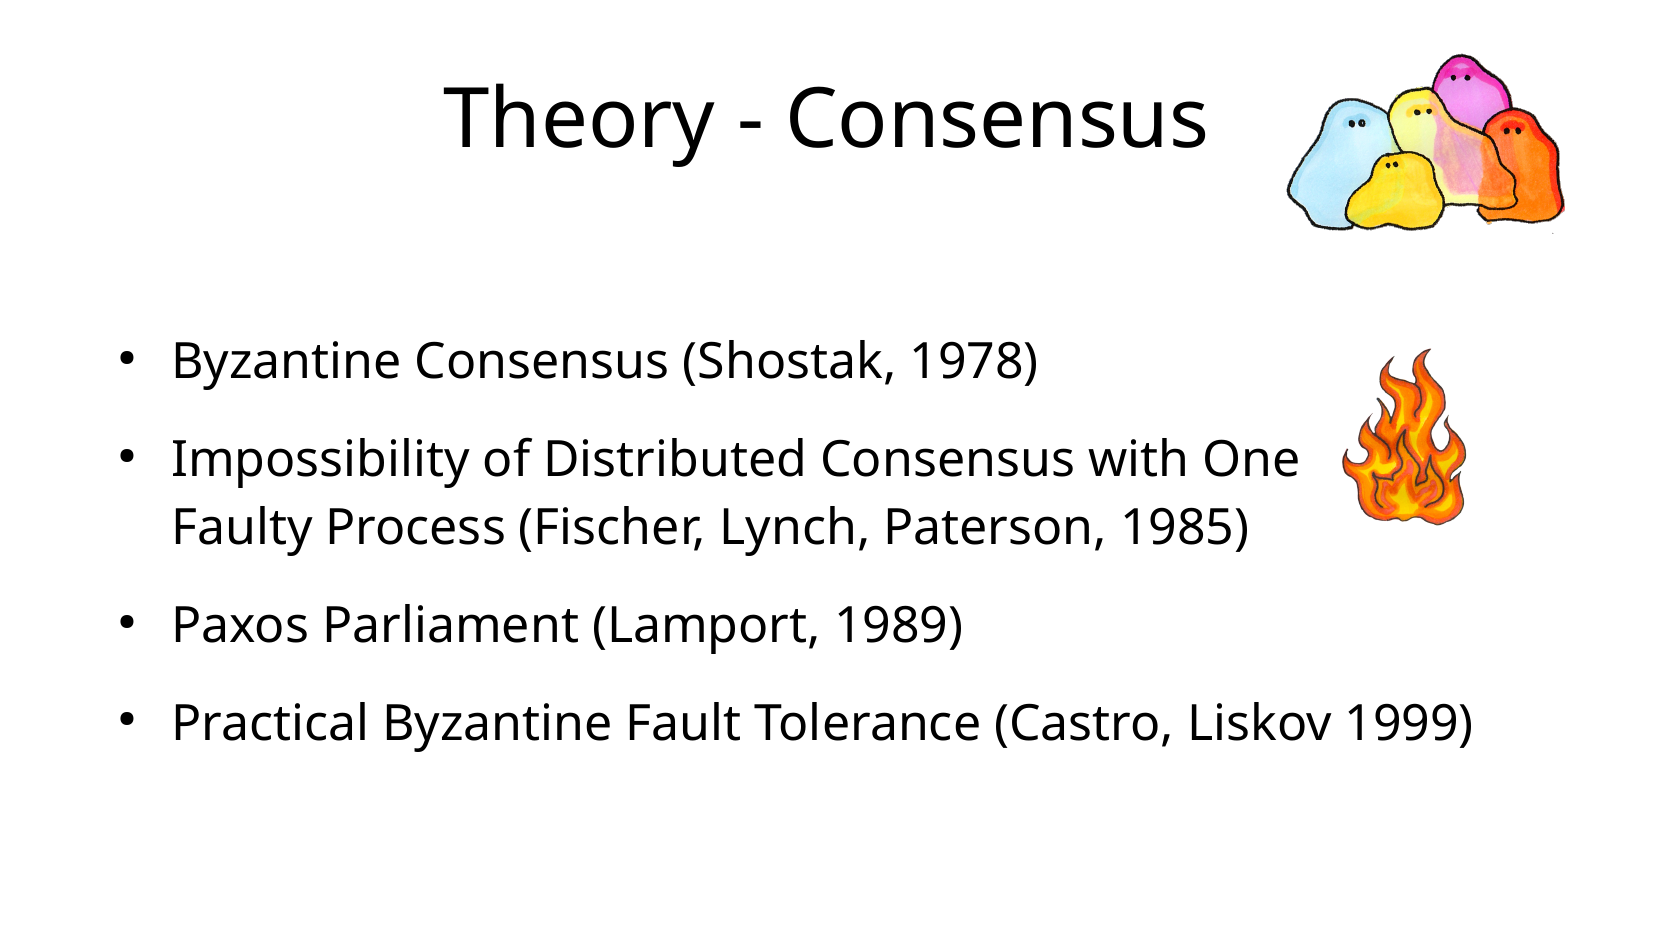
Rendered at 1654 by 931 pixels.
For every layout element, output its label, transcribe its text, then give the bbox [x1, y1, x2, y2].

picture [1328, 338, 1481, 532]
picture [1269, 31, 1570, 266]
title Theory - Consensus [82, 37, 1269, 193]
list Byzantine Consensus (Shostak, 1978) Impossibility of Distributed Consensus with One Faulty Process (Fischer, Lynch, Paterson, 1985) Paxos Parliament (Lamport, 1989) Practical Byzantine Fault Tolerance (Castro, Liskov 1999) [100, 324, 1589, 787]
